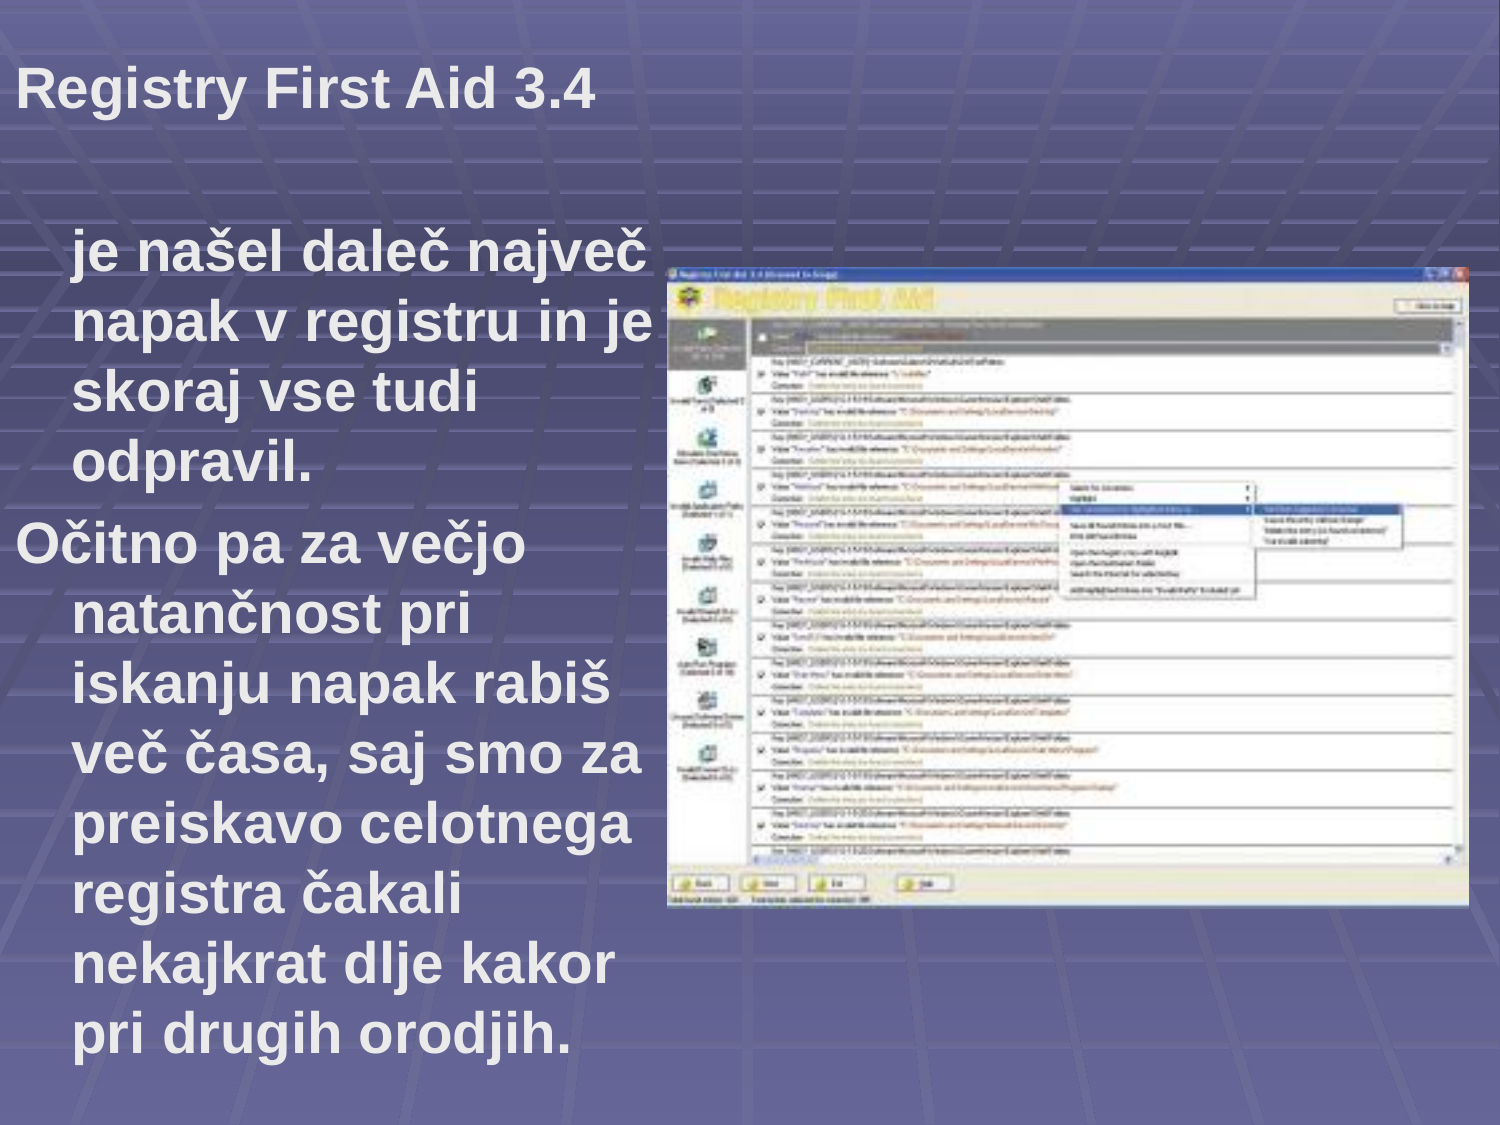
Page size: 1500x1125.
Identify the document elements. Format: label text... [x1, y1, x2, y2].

title [680, 44, 1425, 233]
list Registry First Aid 3.4 je našel daleč največ napak v registru in je skoraj vse tudi odpravil. Očitno pa za večjo natančnost pri iskanju napak rabiš več časa, saj smo za preiskavo celotnega registra čakali nekajkrat dlje kakor pri drugih orodjih. [0, 42, 680, 1125]
picture [667, 267, 1469, 909]
